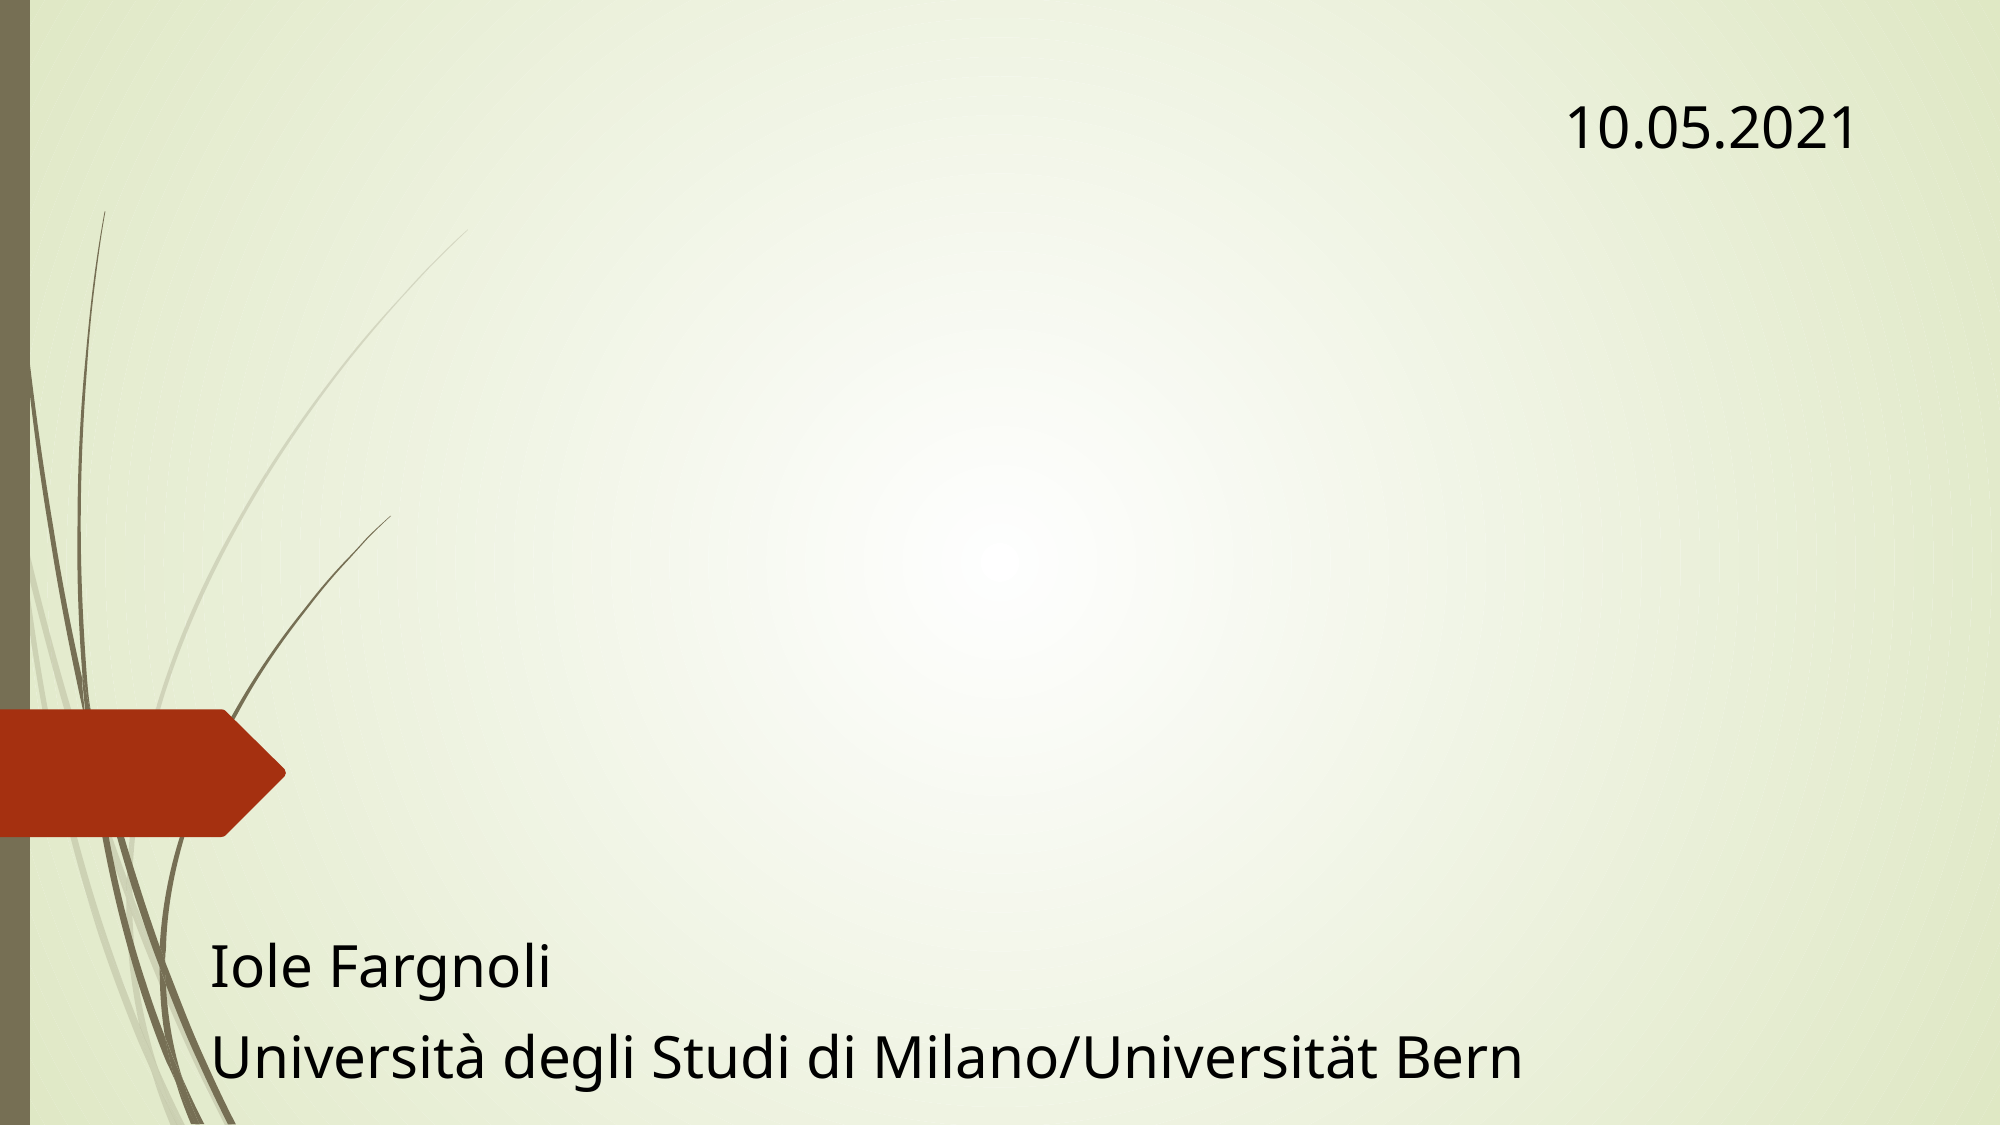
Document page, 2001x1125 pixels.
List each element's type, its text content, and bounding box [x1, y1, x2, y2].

subtitle Iole Fargnoli Università degli Studi di Milano/Universität Bern [195, 856, 1619, 1125]
text_box 10.05.2021 [1324, 83, 1888, 169]
